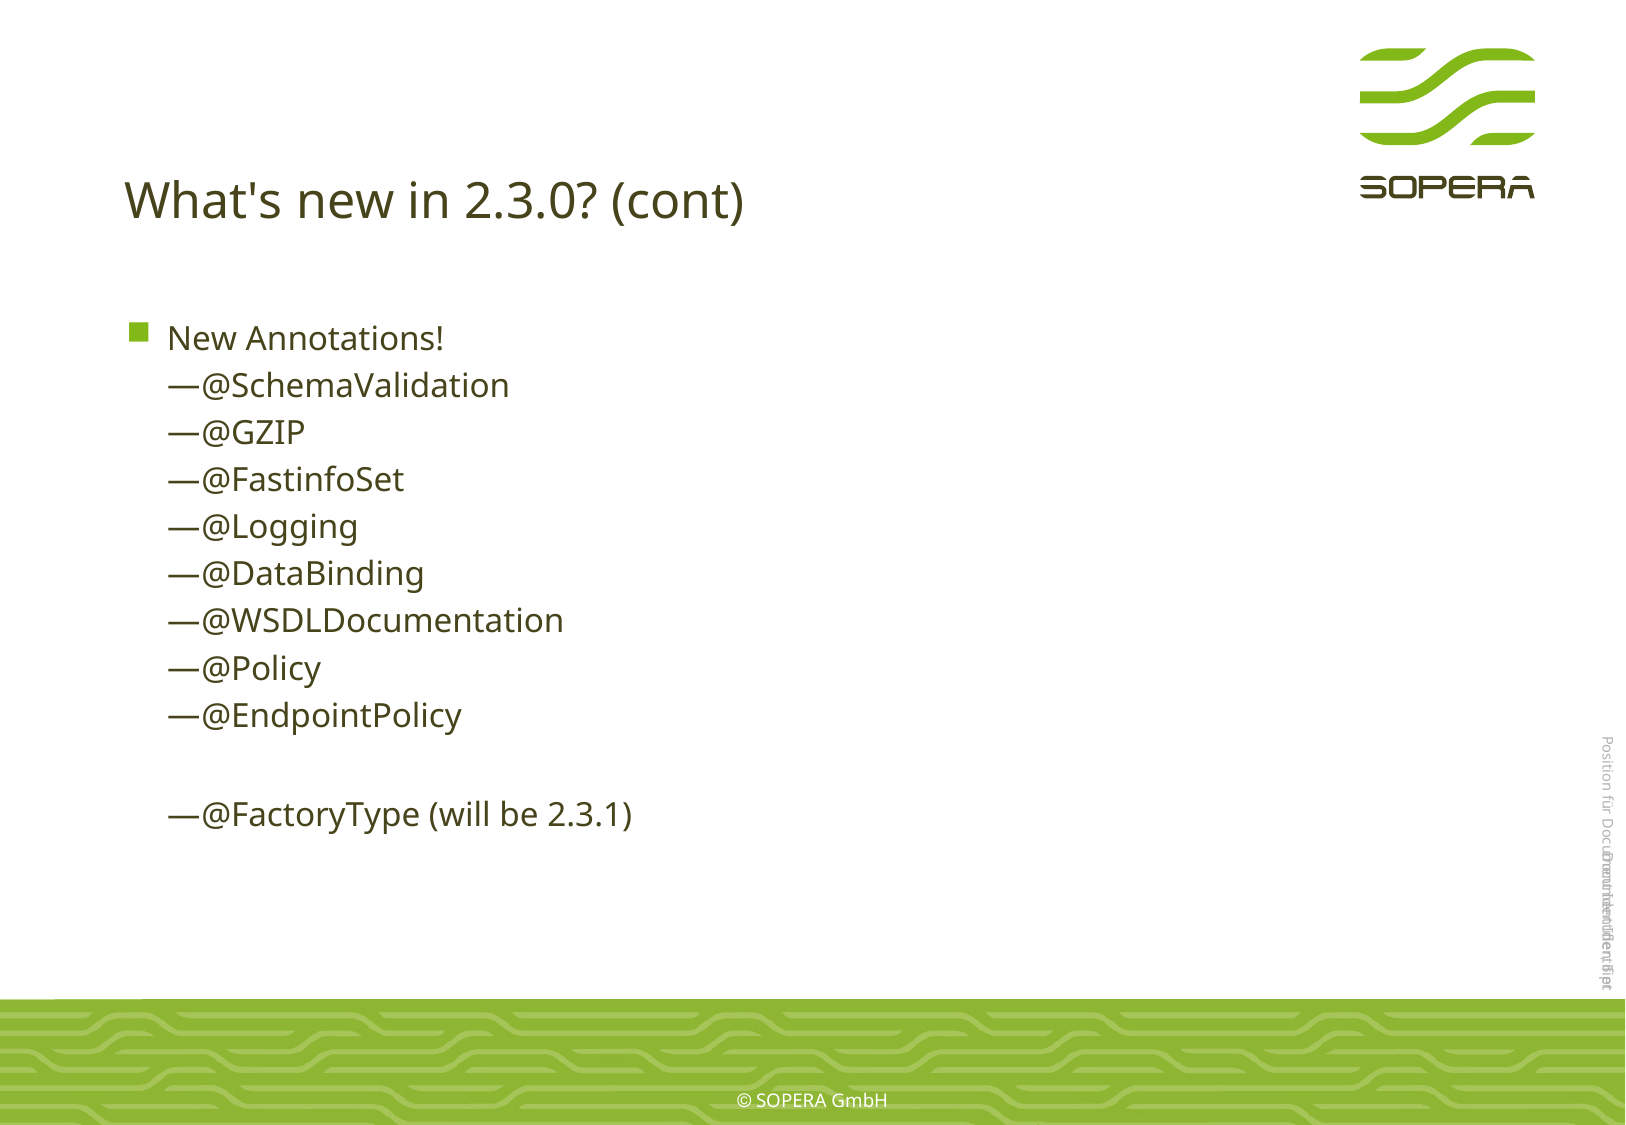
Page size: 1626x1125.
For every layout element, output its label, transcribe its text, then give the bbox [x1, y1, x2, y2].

title What's new in 2.3.0? (cont) [124, 175, 1308, 230]
list New Annotations! @SchemaValidation @GZIP @FastinfoSet @Logging @DataBinding @WSDLDocumentation @Policy @EndpointPolicy @FactoryType (will be 2.3.1) [126, 262, 1538, 976]
picture [0, 999, 1626, 1125]
